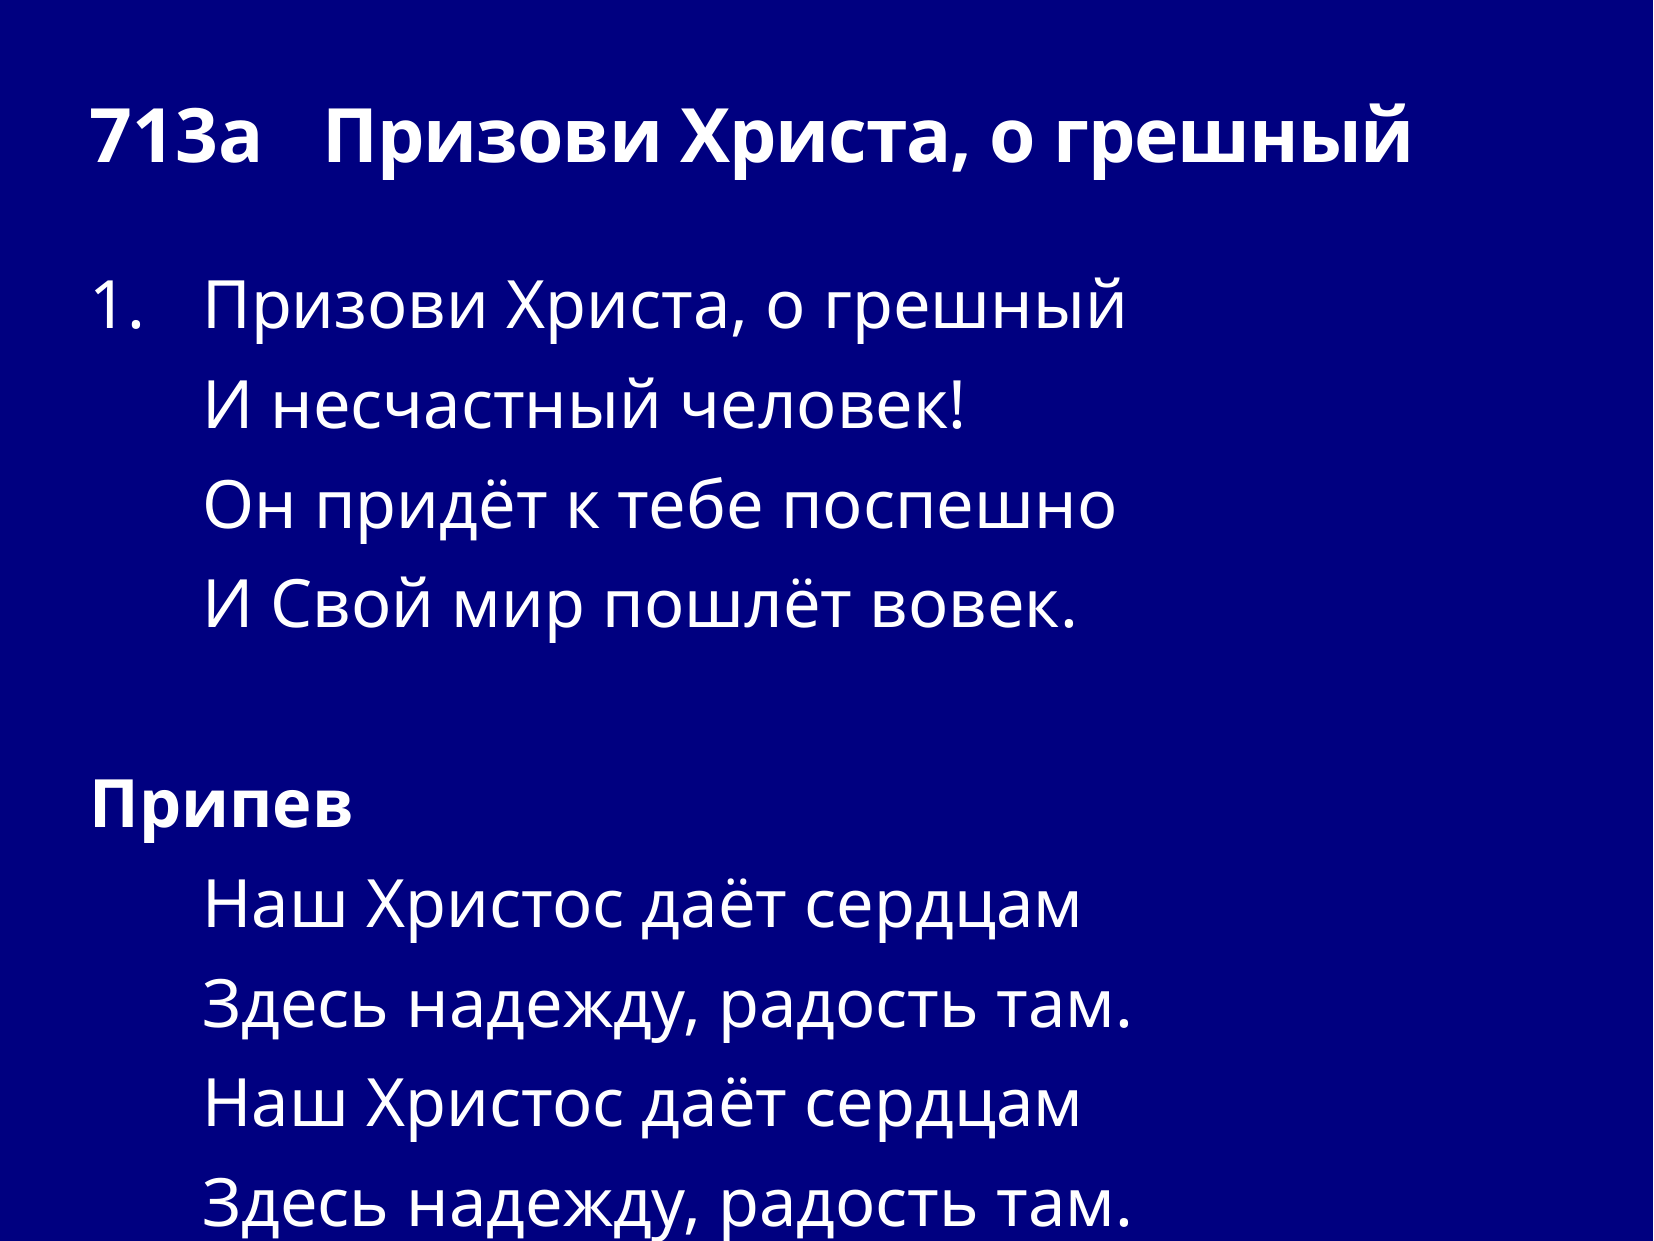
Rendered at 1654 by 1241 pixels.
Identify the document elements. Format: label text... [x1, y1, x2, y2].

text_box 1. Призови Христа, о грешный И несчастный человек! Он придёт к тебе поспешно И Свой мир пошлёт вовек. Припев Наш Христос даёт сердцам Здесь надежду, радость там. Наш Христос даёт сердцам Здесь надежду, радость там. [75, 188, 1576, 1163]
text_box 713а Призови Христа, о грешный [75, 75, 1653, 188]
